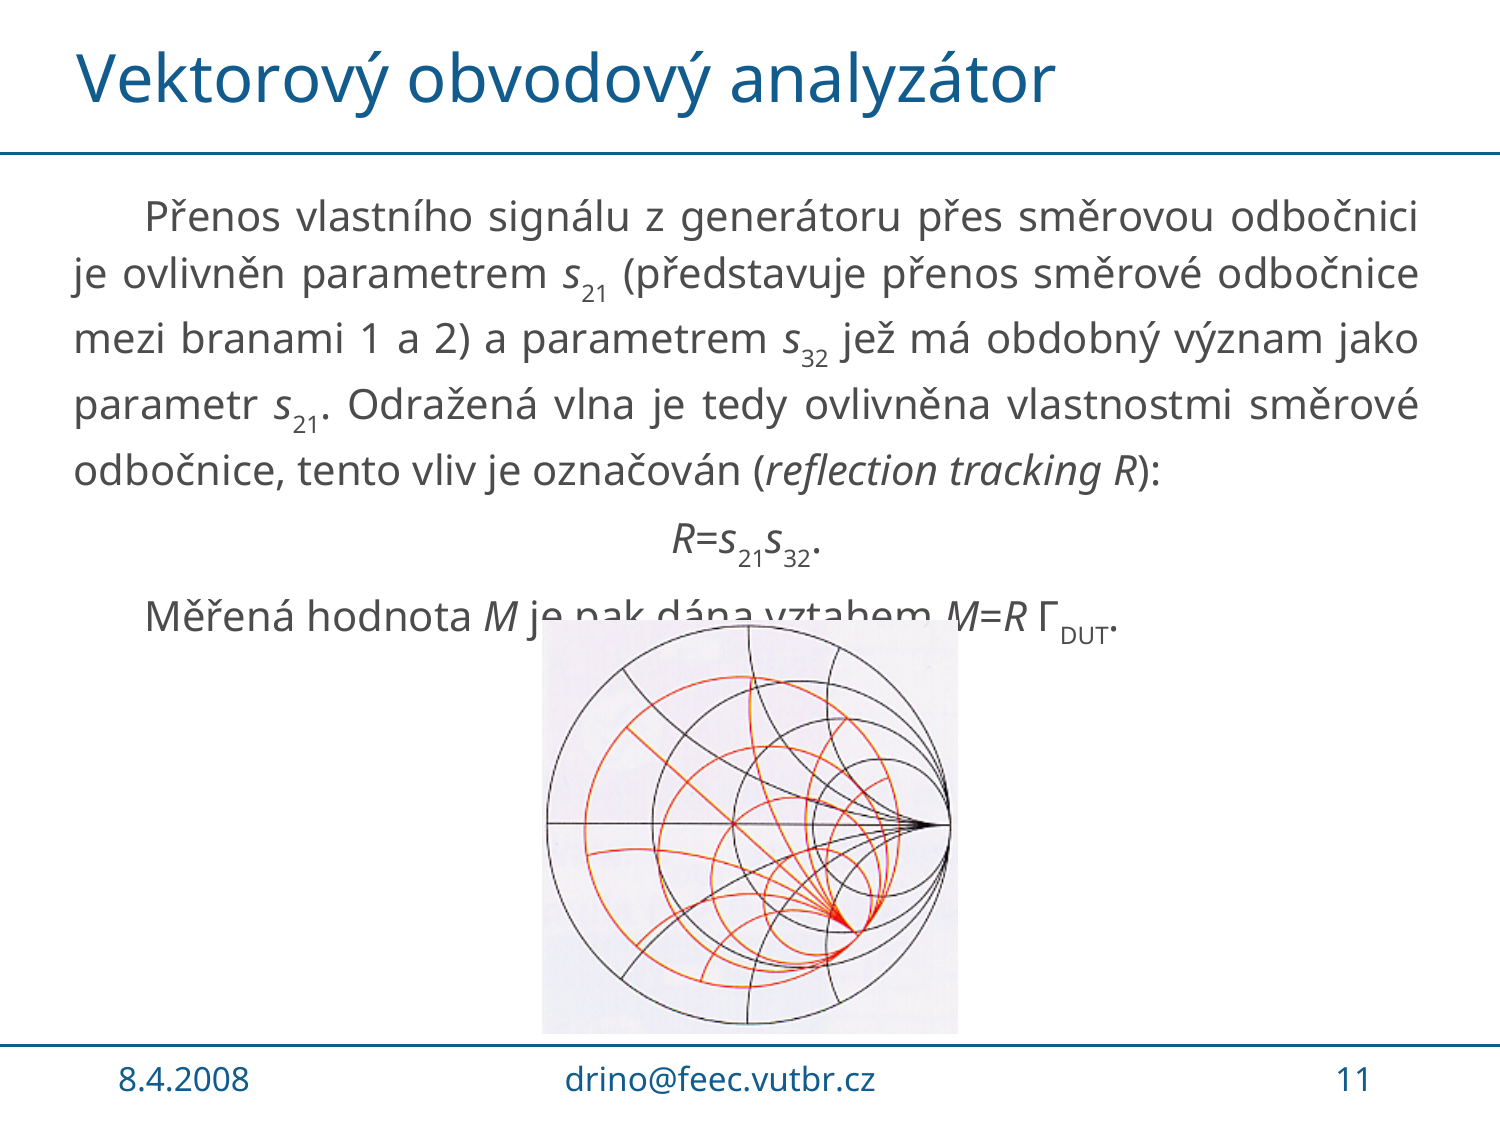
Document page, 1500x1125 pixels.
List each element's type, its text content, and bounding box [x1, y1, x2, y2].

text_box drino@feec.vutbr.cz [454, 1049, 987, 1125]
text_box Přenos vlastního signálu z generátoru přes směrovou odbočnici je ovlivněn parametrem s21 (představuje přenos směrové odbočnice mezi branami 1 a 2) a parametrem s32 jež má obdobný význam jako parametr s21. Odražená vlna je tedy ovlivněna vlastnostmi směrové odbočnice, tento vliv je označován (reflection tracking R): R=s21s32. Měřená hodnota M je pak dána vztahem M=R ΓDUT. [59, 178, 1442, 660]
title Vektorový obvodový analyzátor [0, 0, 1500, 152]
text_box 8.4.2008 [103, 1049, 432, 1125]
picture [542, 620, 958, 1034]
text_box <číslo> [1075, 1049, 1388, 1125]
